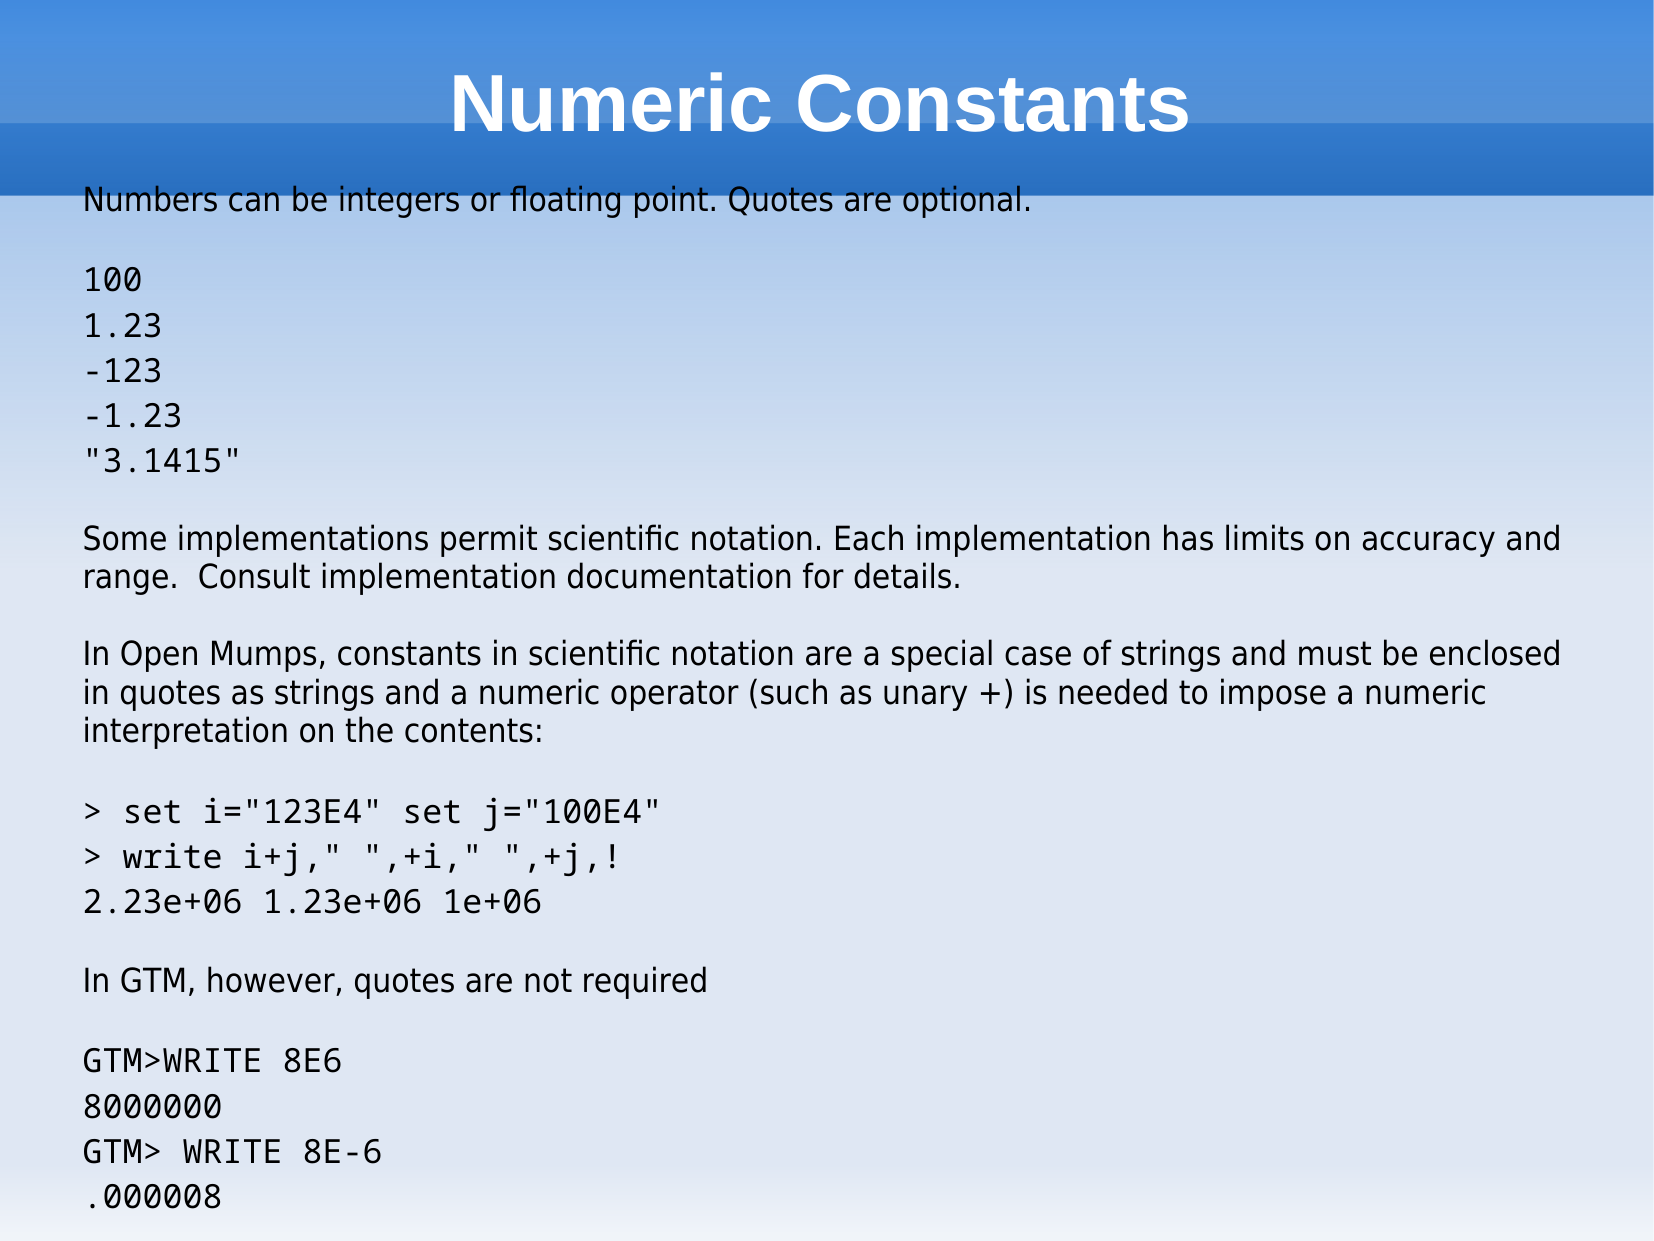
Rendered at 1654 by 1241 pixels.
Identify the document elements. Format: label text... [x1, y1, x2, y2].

title Numeric Constants [76, 0, 1565, 208]
picture [0, 0, 1654, 1241]
subtitle Numbers can be integers or floating point. Quotes are optional. 100 1.23 -123 -1.23 "3.1415" Some implementations permit scientific notation. Each implementation has limits on accuracy and range. Consult implementation documentation for details. In Open Mumps, constants in scientific notation are a special case of strings and must be enclosed in quotes as strings and a numeric operator (such as unary +) is needed to impose a numeric interpretation on the contents: > set i="123E4" set j="100E4" > write i+j," ",+i," ",+j,! 2.23e+06 1.23e+06 1e+06 In GTM, however, quotes are not required GTM>WRITE 8E6 8000000 GTM> WRITE 8E-6 .000008 [82, 219, 1571, 1180]
